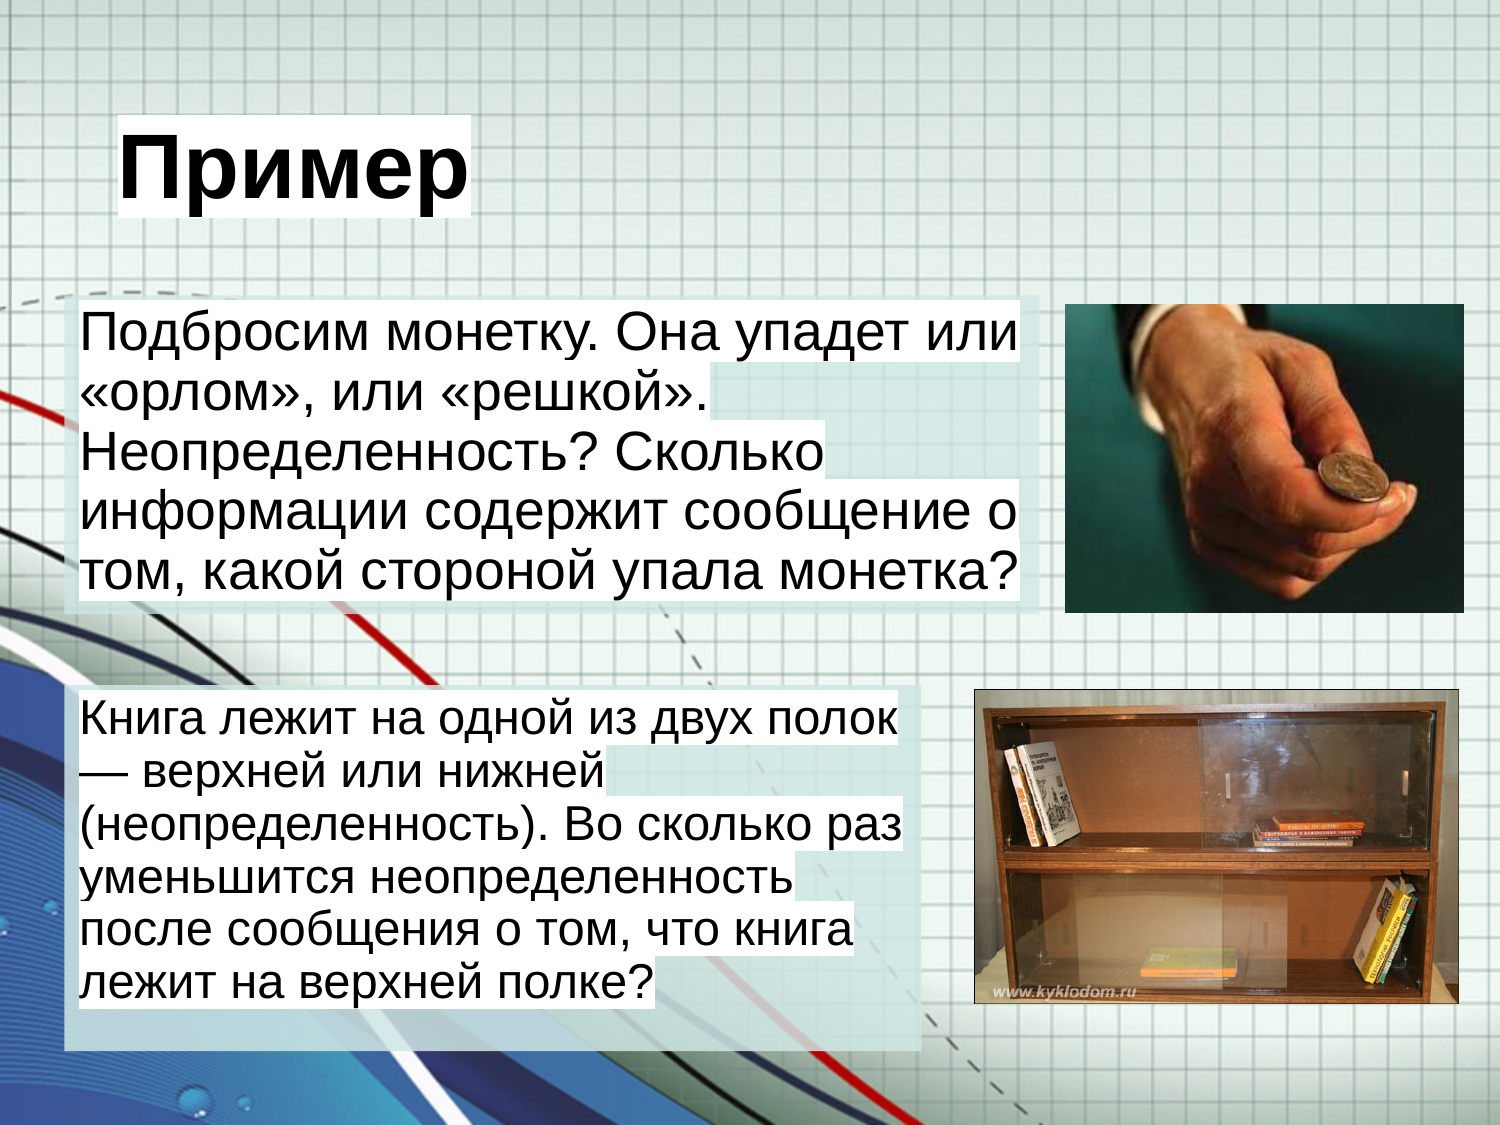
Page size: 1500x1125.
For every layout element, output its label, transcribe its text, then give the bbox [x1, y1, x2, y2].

picture [0, 0, 1500, 1125]
list Книга лежит на одной из двух полок — верхней или нижней (неопределен­ность). Во сколько раз уменьшится неопределенность после сообщения о том, что книга лежит на верхней полке? [64, 685, 922, 1052]
list Подбросим монетку. Она упадет или «орлом», или «решкой». Неопределен­ность? Сколько информации содержит сообщение о том, какой стороной упала монетка? [64, 295, 1040, 615]
title Пример [103, 59, 1397, 278]
